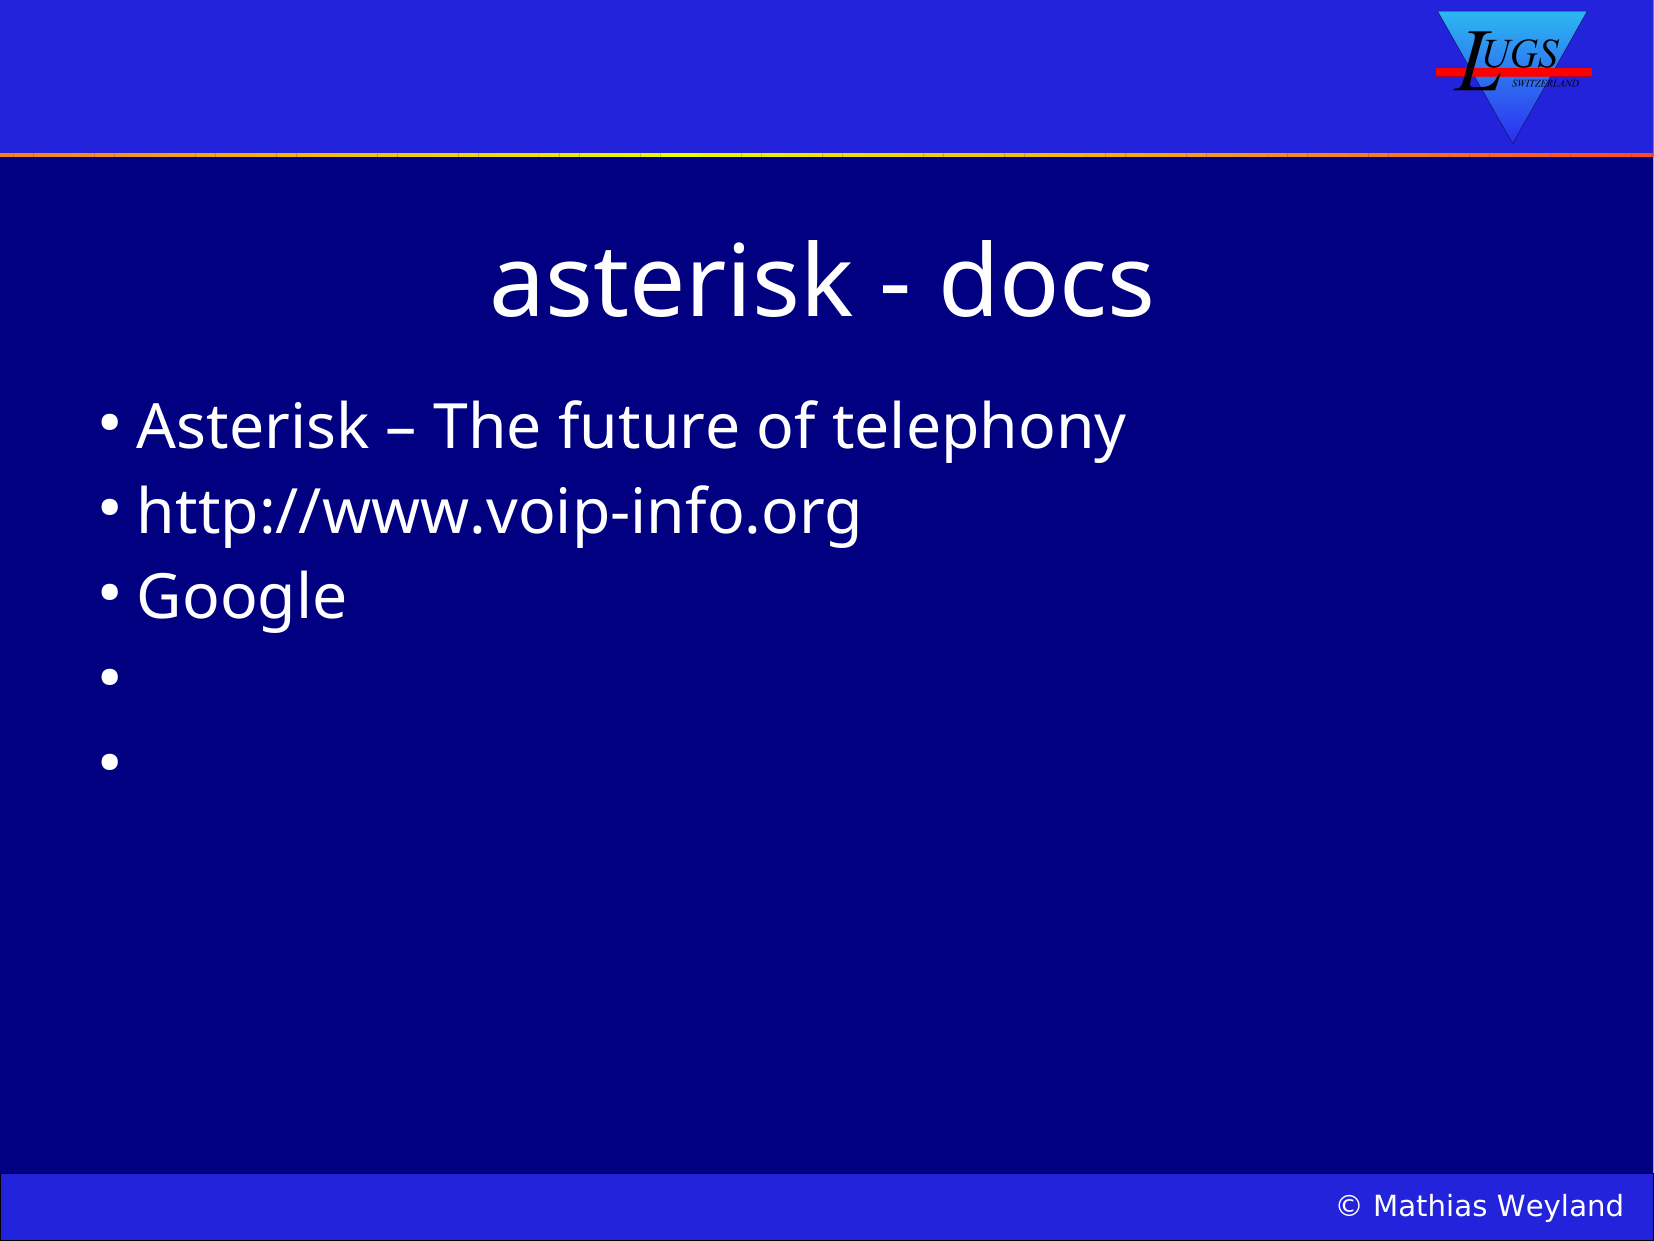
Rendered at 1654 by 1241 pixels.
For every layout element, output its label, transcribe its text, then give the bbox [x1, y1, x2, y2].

text_box asterisk - docs [44, 209, 1602, 370]
text_box Asterisk – The future of telephony http://www.voip-info.org Google [98, 381, 1636, 882]
picture [1436, 11, 1592, 144]
text_box © Mathias Weyland [1334, 1189, 1644, 1241]
text_box [0, 1173, 1654, 1241]
text_box [0, 0, 1654, 157]
